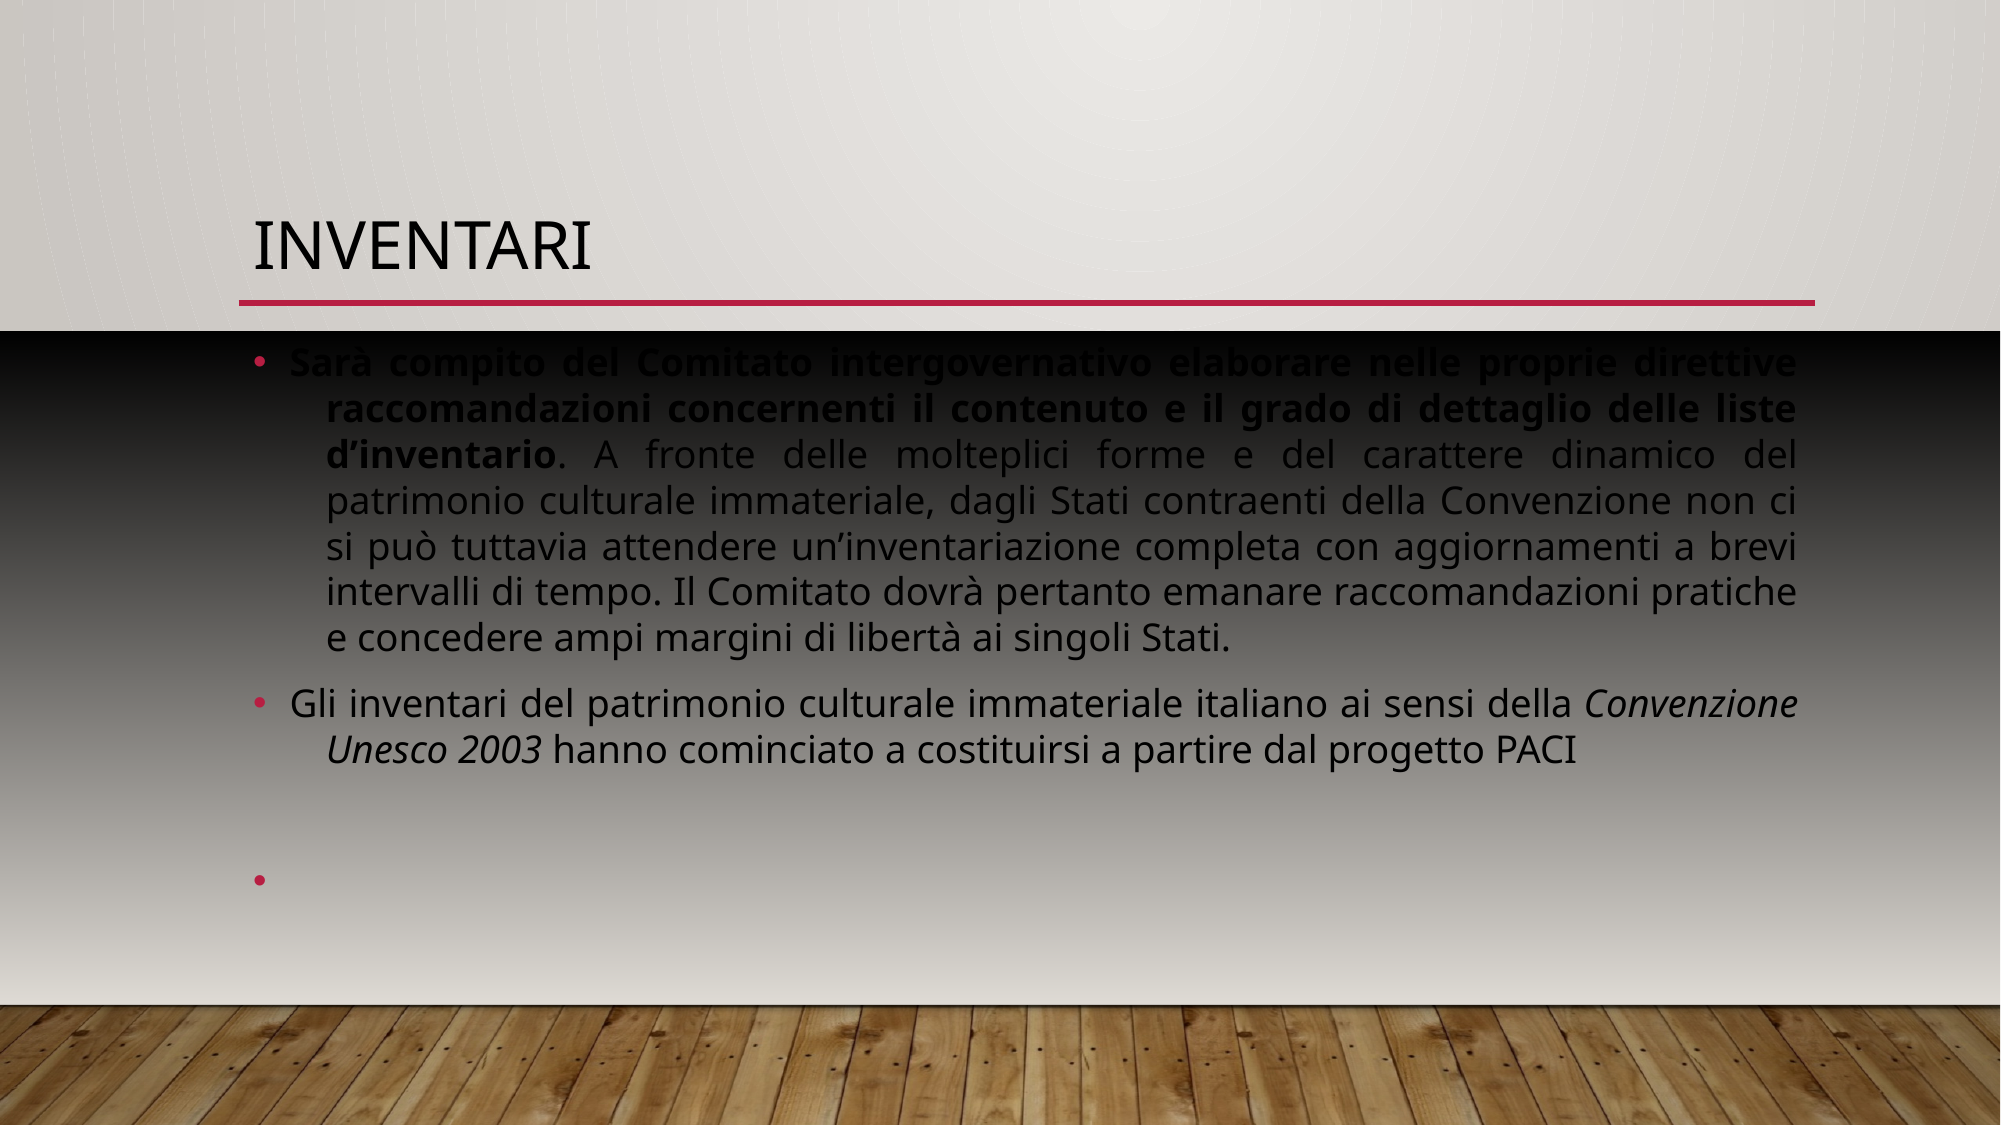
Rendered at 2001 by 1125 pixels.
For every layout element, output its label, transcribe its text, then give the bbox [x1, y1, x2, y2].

list Sarà compito del Comitato intergovernativo elaborare nelle proprie direttive raccomandazioni concernenti il contenuto e il grado di dettaglio delle liste d’inventario. A fronte delle molteplici forme e del carattere dinamico del patrimonio culturale immateriale, dagli Stati contraenti della Convenzione non ci si può tuttavia attendere un’inventariazione completa con aggiornamenti a brevi intervalli di tempo. Il Comitato dovrà pertanto emanare raccomandazioni pratiche e concedere ampi margini di libertà ai singoli Stati. Gli inventari del patrimonio culturale immateriale italiano ai sensi della Convenzione Unesco 2003 hanno cominciato a costituirsi a partire dal progetto PACI [238, 330, 1814, 897]
title inventari [238, 131, 1814, 305]
